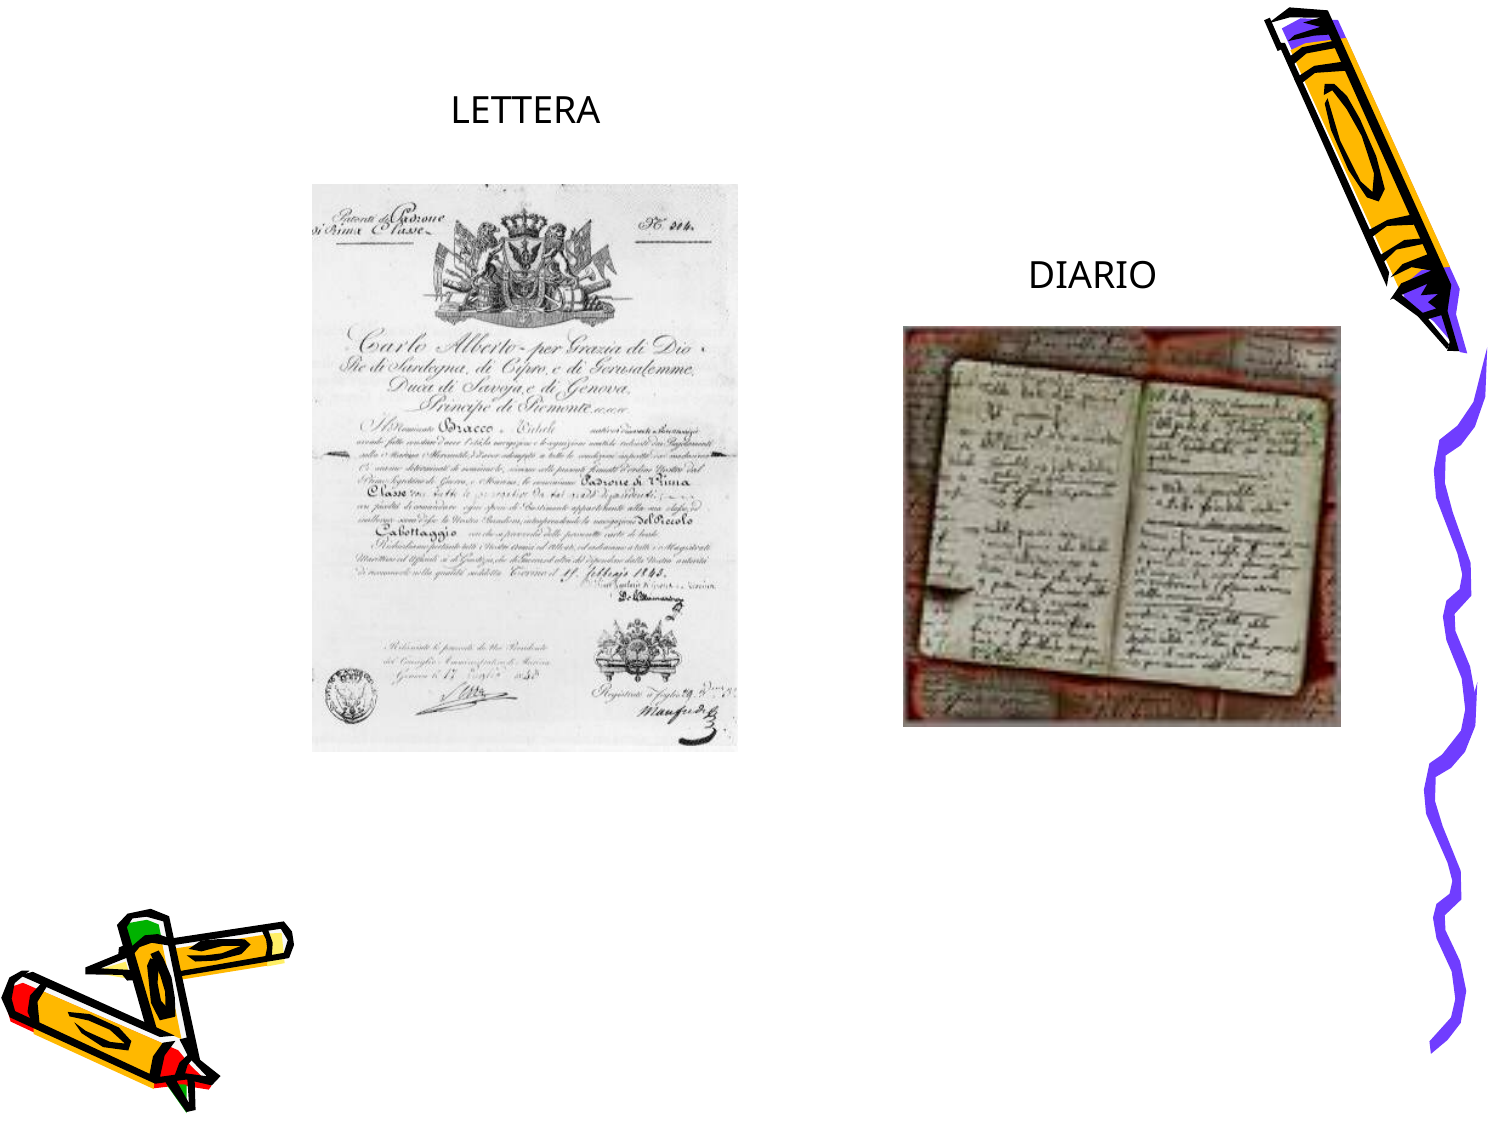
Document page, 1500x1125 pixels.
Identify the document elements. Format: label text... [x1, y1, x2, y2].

text_box DIARIO [974, 243, 1211, 304]
picture [312, 184, 738, 752]
picture [903, 326, 1341, 727]
text_box LETTERA [407, 78, 644, 139]
